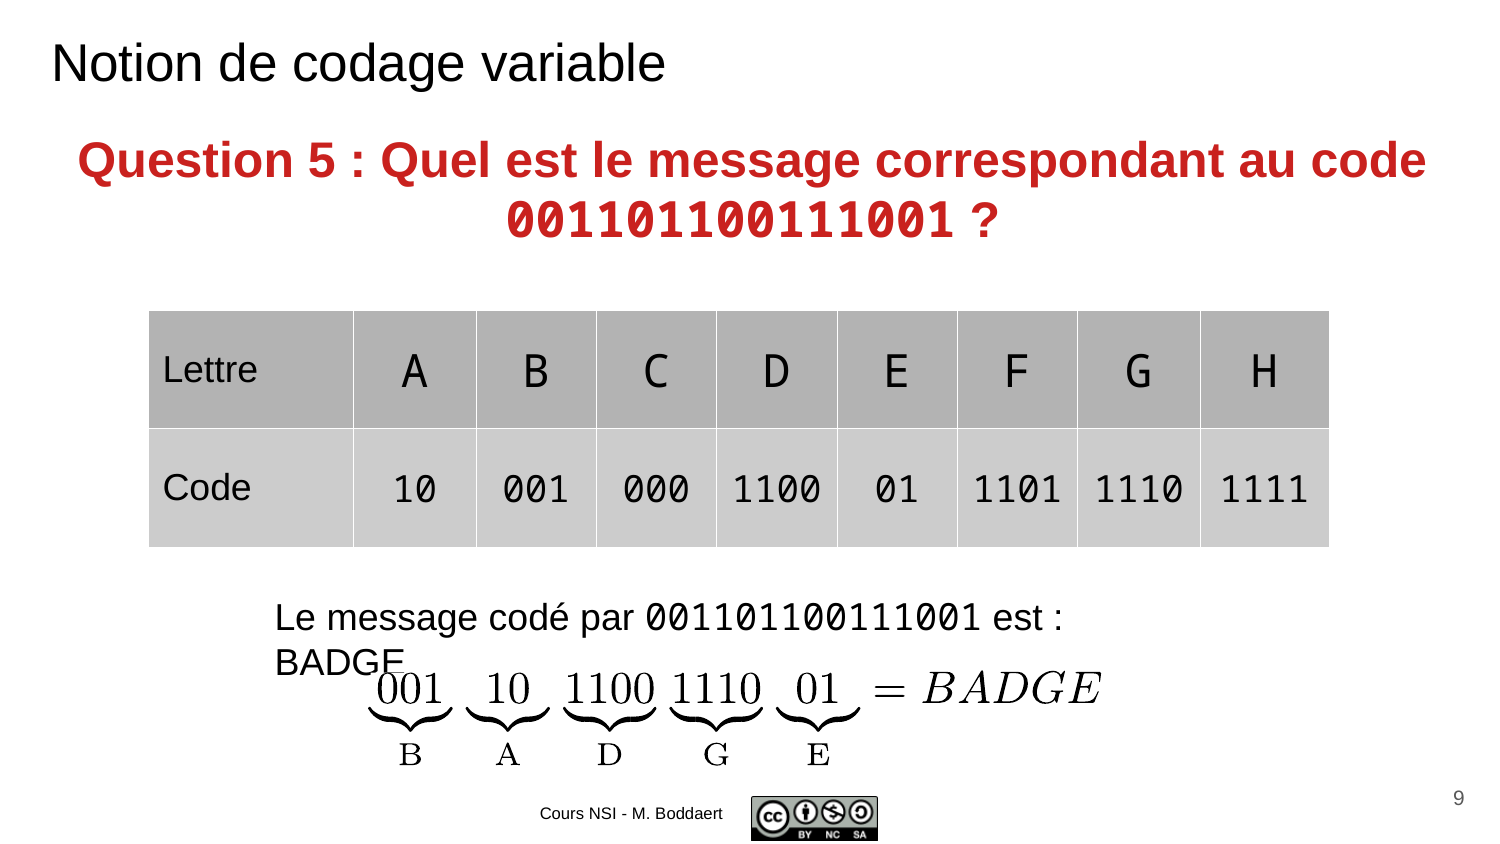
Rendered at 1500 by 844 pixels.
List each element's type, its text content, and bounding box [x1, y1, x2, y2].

picture [751, 796, 878, 841]
table_cell 001 [477, 429, 596, 547]
table_cell 1111 [1201, 429, 1329, 547]
title Notion de codage variable [51, 13, 1449, 108]
table_header E [838, 311, 957, 428]
table_header Lettre [149, 311, 353, 428]
table_header G [1078, 311, 1200, 428]
text_box [368, 670, 1102, 766]
table_cell 10 [354, 429, 476, 547]
slide_number <numéro> [1389, 764, 1480, 830]
text_box Question 5 : Quel est le message correspondant au code 001101100111001 ? [29, 120, 1477, 502]
table_header C [597, 311, 716, 428]
table_header D [717, 311, 837, 428]
text_box Le message codé par 001101100111001 est : BADGE [259, 583, 1217, 650]
table_cell 1100 [717, 429, 837, 547]
table_cell 1110 [1078, 429, 1200, 547]
table_cell 000 [597, 429, 716, 547]
table_header A [354, 311, 476, 428]
table_header H [1201, 311, 1329, 428]
table_cell 01 [838, 429, 957, 547]
table_header F [958, 311, 1077, 428]
table_cell 1101 [958, 429, 1077, 547]
table_header B [477, 311, 596, 428]
table_cell Code [149, 429, 353, 547]
